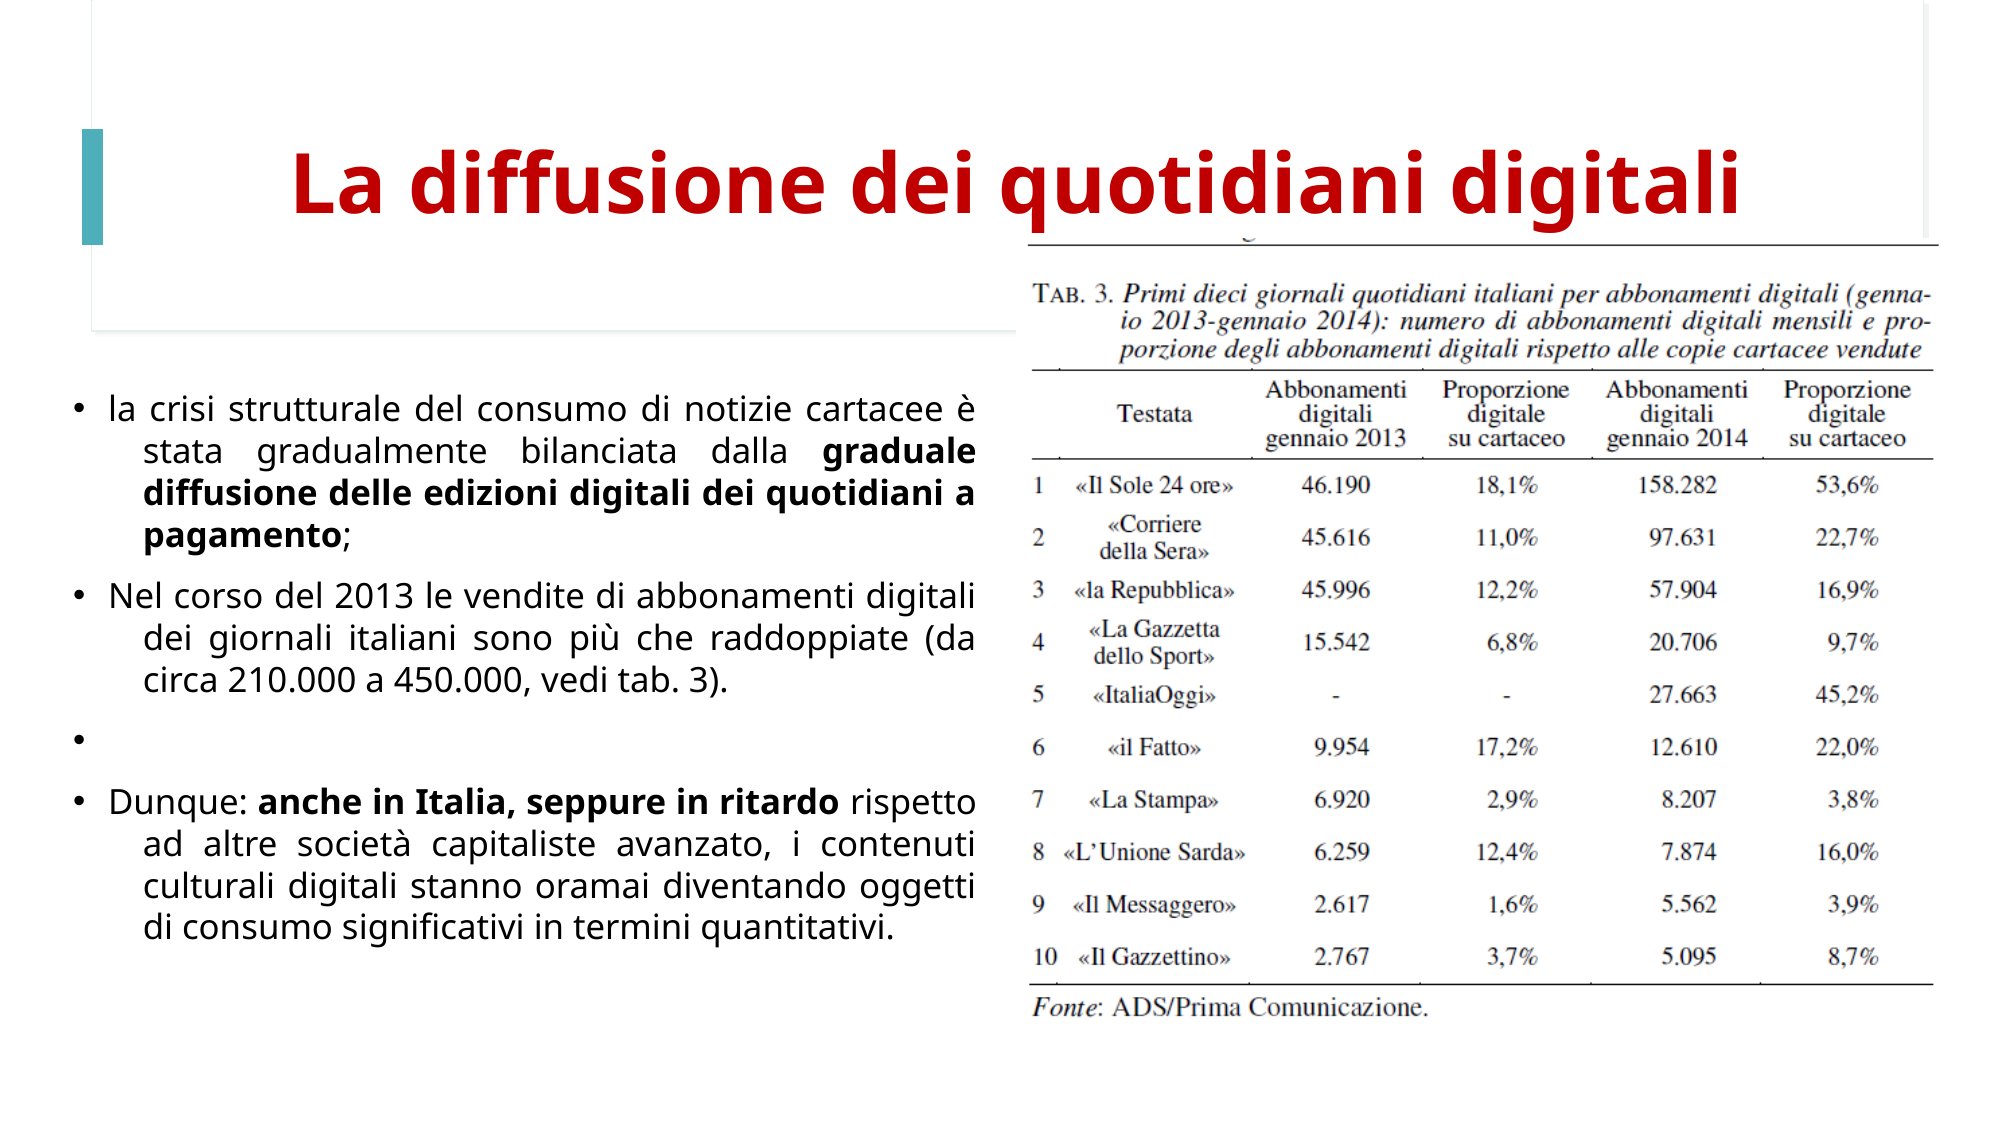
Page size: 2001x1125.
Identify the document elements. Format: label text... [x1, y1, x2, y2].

list la crisi strutturale del consumo di notizie cartacee è stata gradualmente bilanciata dalla graduale diffusione delle edizioni digitali dei quotidiani a pagamento; Nel corso del 2013 le vendite di abbonamenti digitali dei giornali italiani sono più che raddoppiate (da circa 210.000 a 450.000, vedi tab. 3). Dunque: anche in Italia, seppure in ritardo rispetto ad altre società capitaliste avanzato, i contenuti culturali digitali stanno oramai diventando oggetti di consumo significativi in termini quantitativi. [58, 379, 992, 986]
title La diffusione dei quotidiani digitali [183, 90, 1852, 284]
picture [1016, 238, 1951, 1036]
